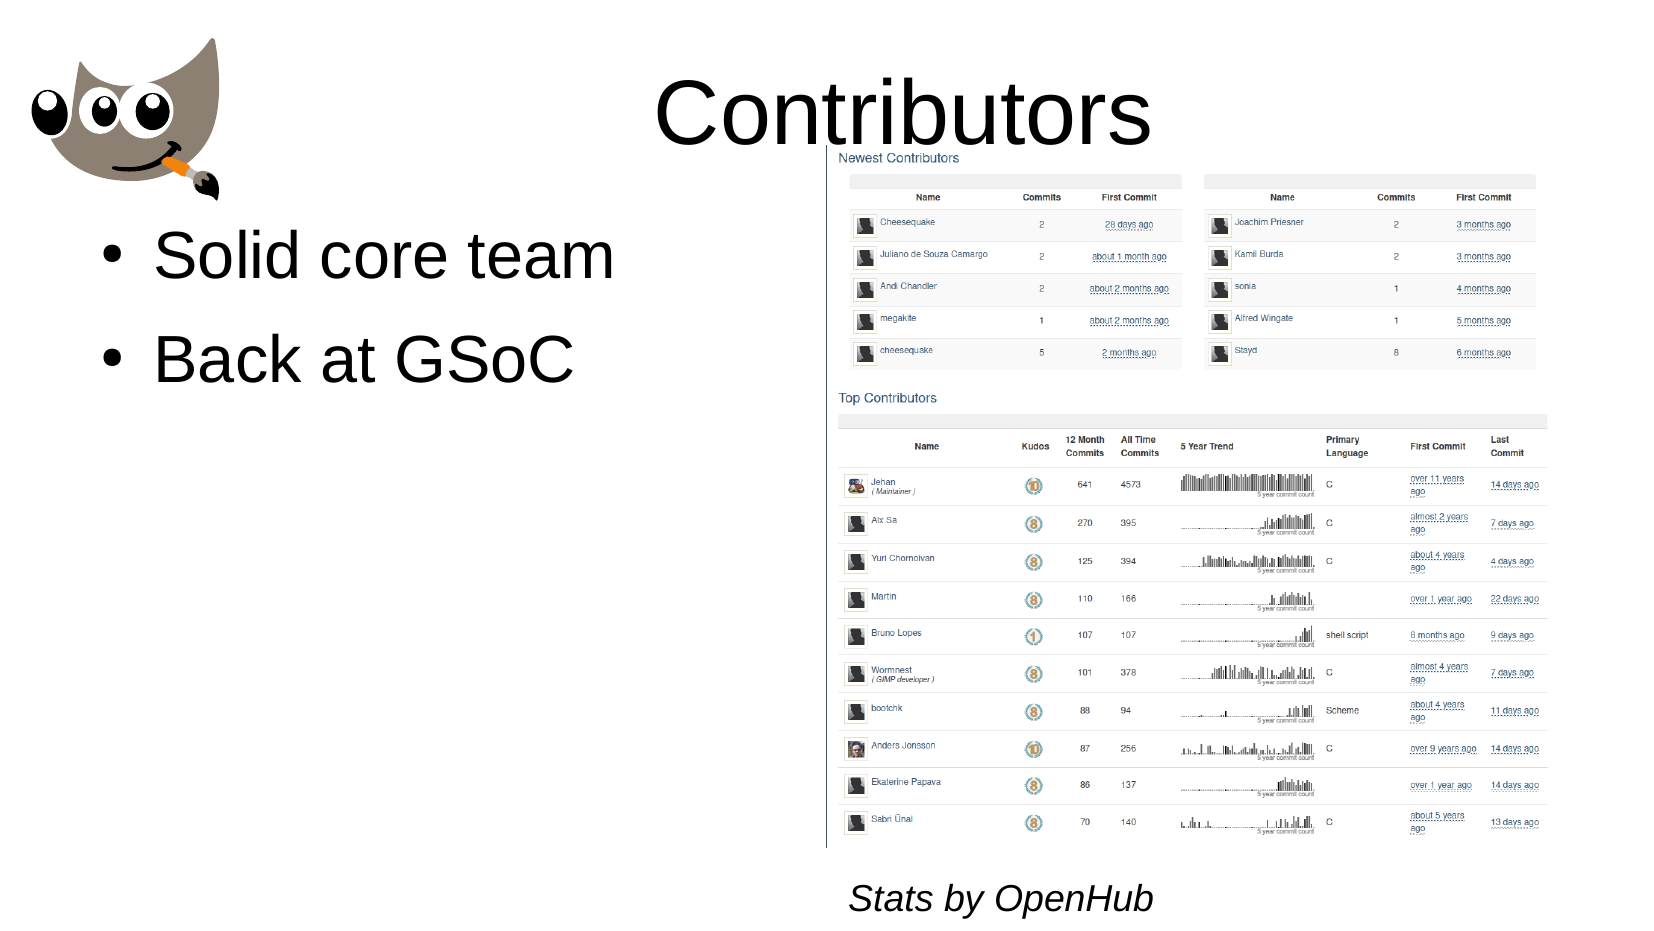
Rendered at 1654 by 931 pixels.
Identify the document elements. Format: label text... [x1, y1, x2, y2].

title Contributors [232, 37, 1576, 188]
list Solid core team Back at GSoC [82, 217, 788, 901]
picture [826, 145, 1553, 848]
text_box Stats by OpenHub [833, 870, 1169, 928]
